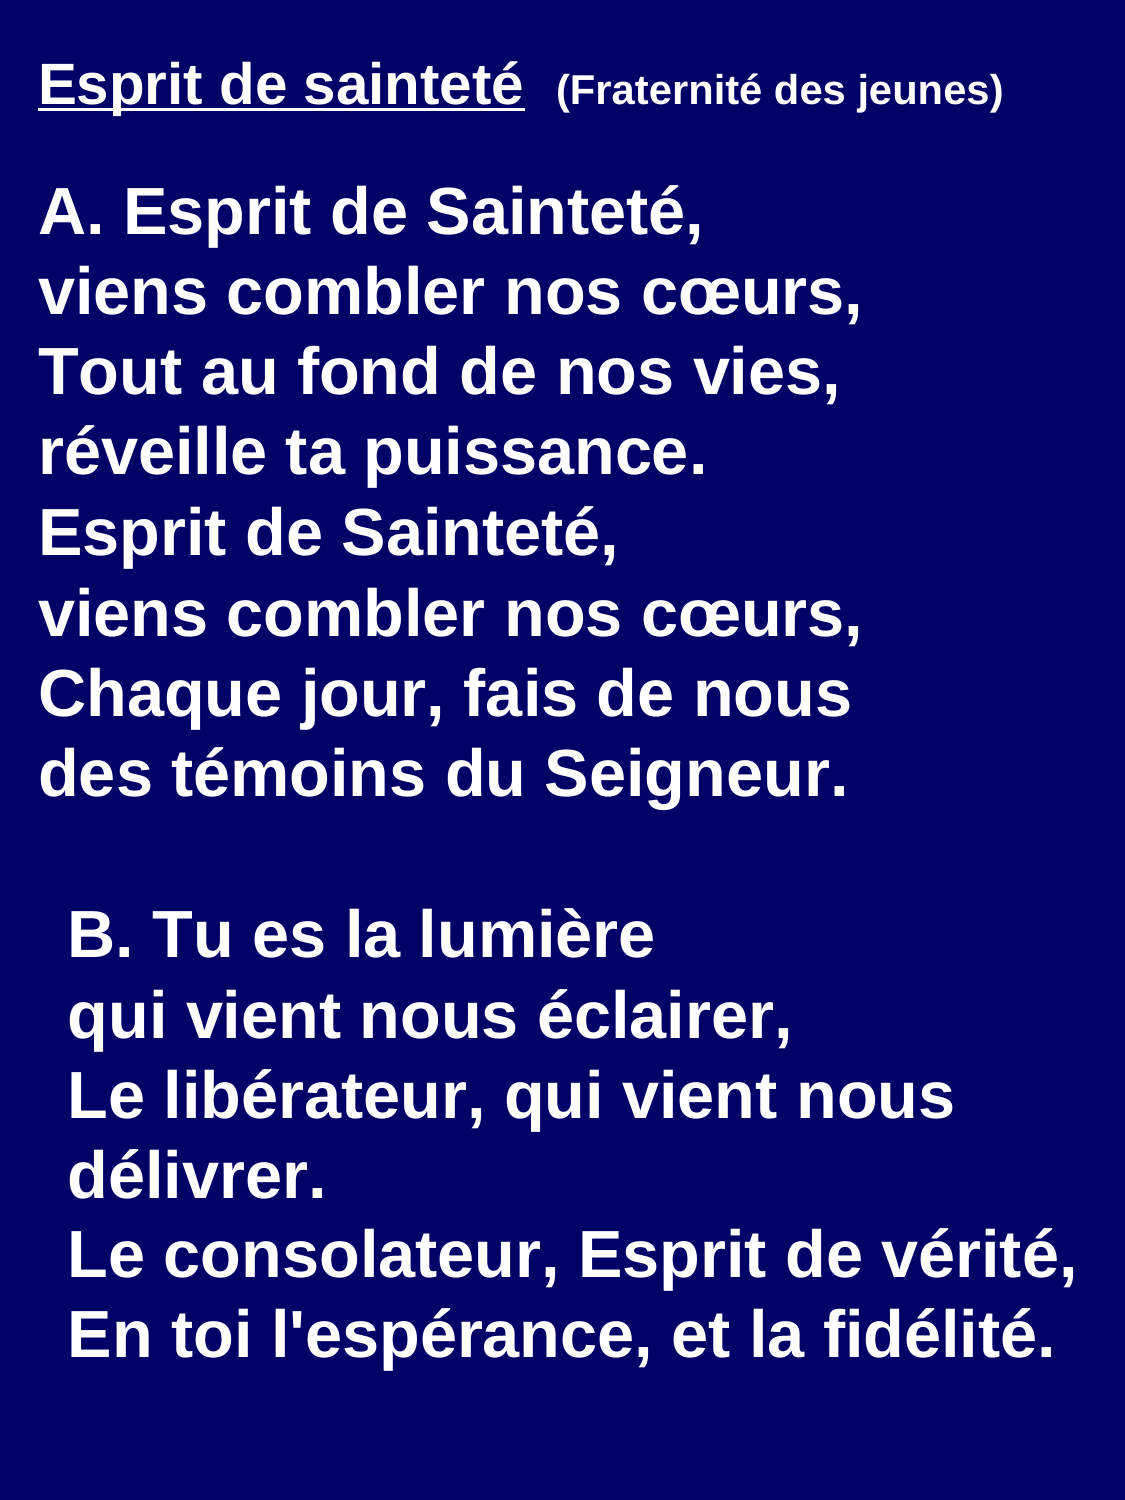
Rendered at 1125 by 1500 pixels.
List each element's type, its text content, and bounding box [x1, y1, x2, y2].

text_box Esprit de sainteté (Fraternité des jeunes) A. Esprit de Sainteté, viens combler nos cœurs, Tout au fond de nos vies, réveille ta puissance. Esprit de Sainteté, viens combler nos cœurs, Chaque jour, fais de nous des témoins du Seigneur. B. Tu es la lumière qui vient nous éclairer, Le libérateur, qui vient nous délivrer. Le consolateur, Esprit de vérité, En toi l'espérance, et la fidélité. [23, 39, 1110, 1383]
